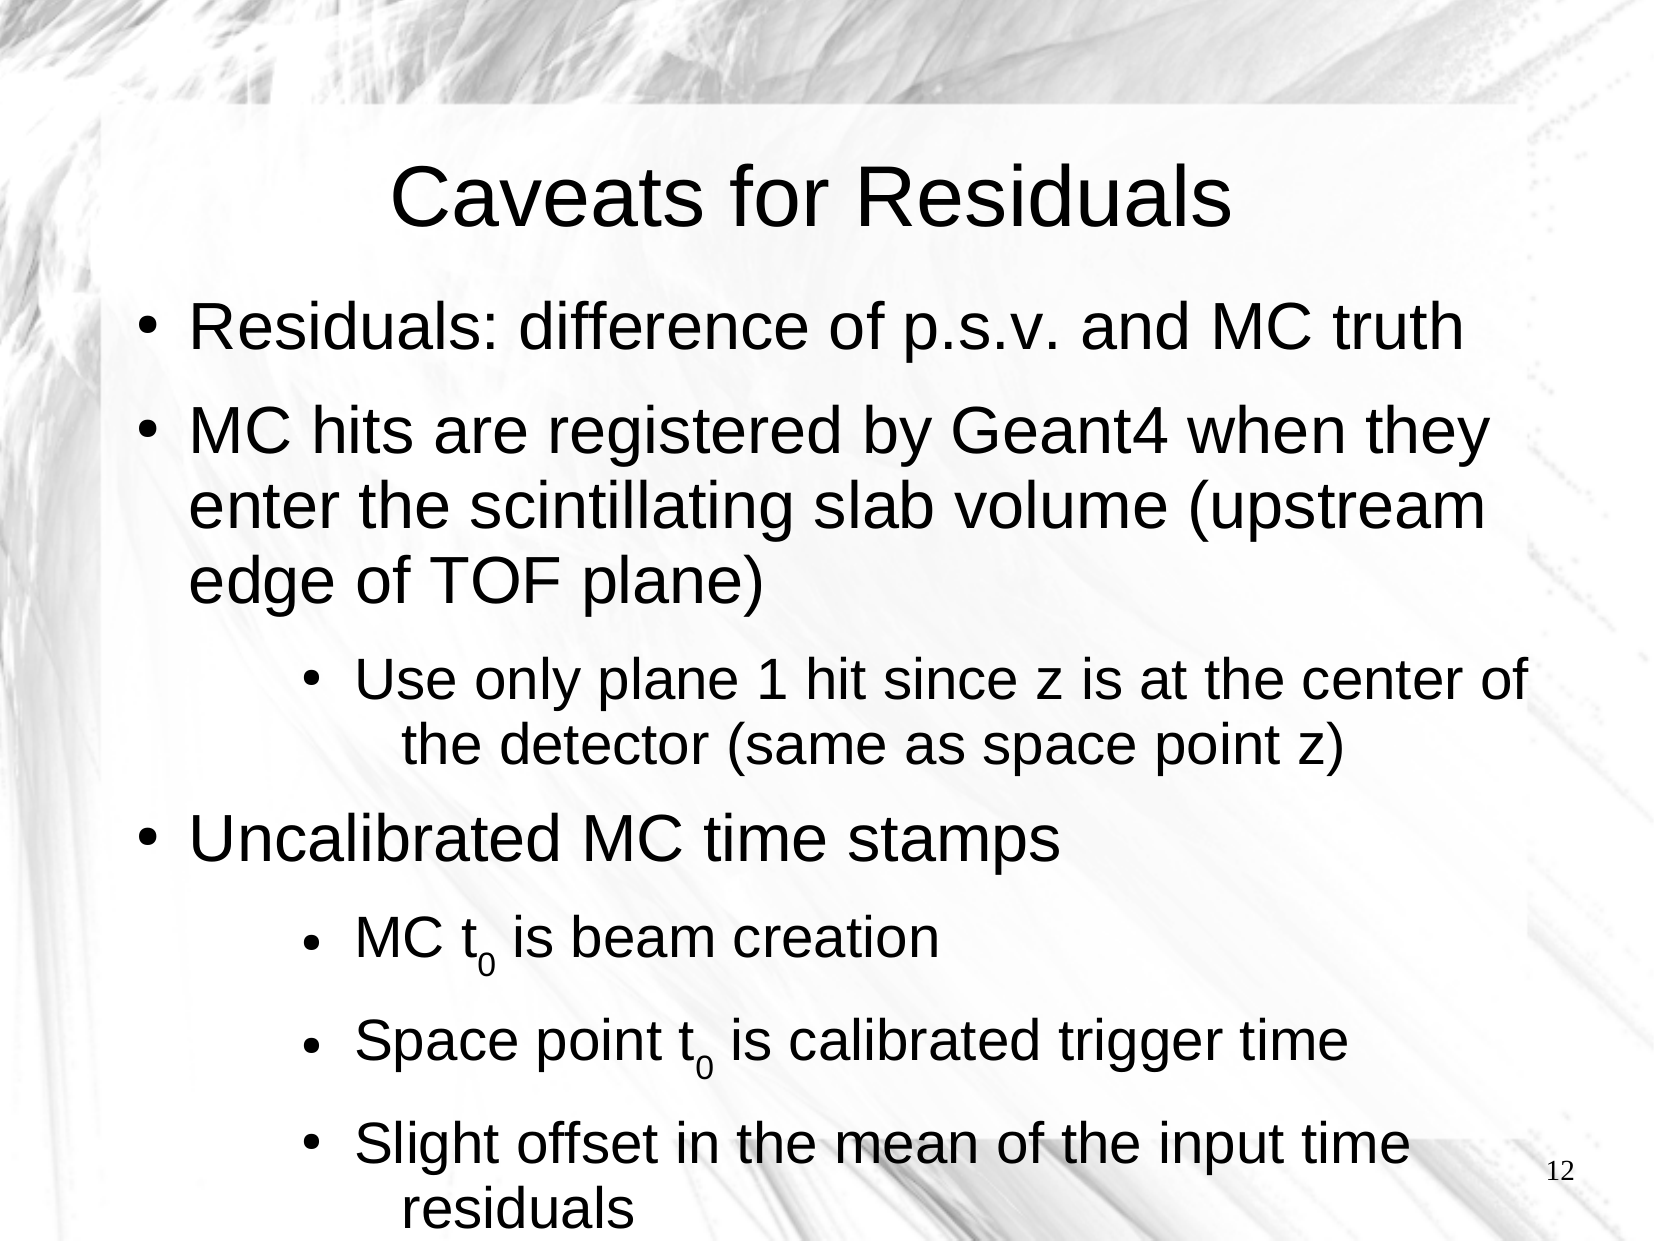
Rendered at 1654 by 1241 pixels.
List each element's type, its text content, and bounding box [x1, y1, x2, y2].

picture [0, 0, 1654, 1241]
list Residuals: difference of p.s.v. and MC truth MC hits are registered by Geant4 when they enter the scintillating slab volume (upstream edge of TOF plane) Use only plane 1 hit since z is at the center of the detector (same as space point z) Uncalibrated MC time stamps MC t0 is beam creation Space point t0 is calibrated trigger time Slight offset in the mean of the input time residuals [118, 288, 1571, 1241]
title Caveats for Residuals [118, 112, 1506, 281]
